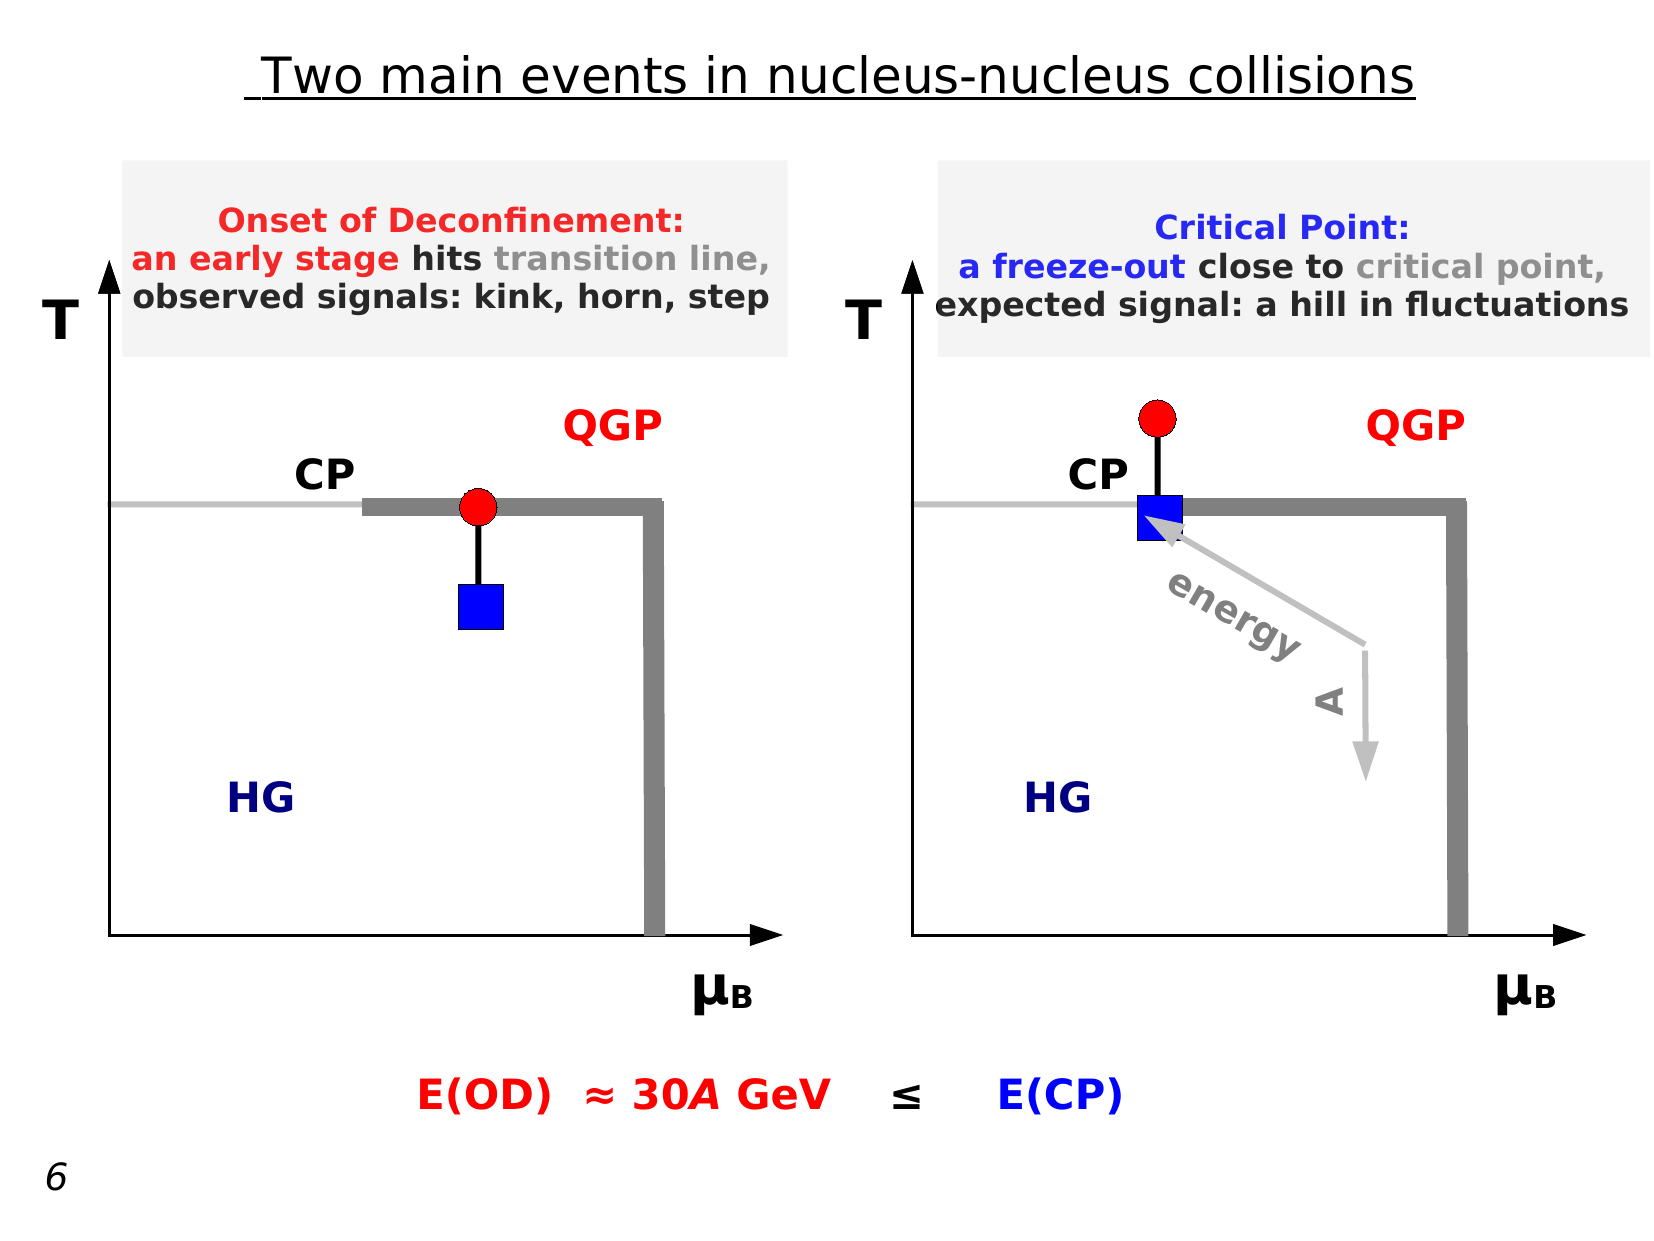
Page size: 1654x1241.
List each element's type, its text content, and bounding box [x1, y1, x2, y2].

text_box [459, 488, 498, 526]
text_box energy [1160, 558, 1311, 671]
text_box [122, 160, 788, 357]
text_box QGP [1365, 401, 1466, 451]
text_box HG [225, 773, 296, 823]
text_box QGP [562, 401, 663, 451]
text_box CP [294, 450, 356, 500]
text_box HG [1023, 773, 1093, 823]
text_box [1138, 399, 1177, 438]
text_box A [1308, 667, 1352, 717]
text_box µB [1493, 954, 1557, 1035]
text_box [1137, 495, 1183, 541]
text_box E(OD) ≈ 30A GeV ≤ E(CP) [416, 1070, 1139, 1120]
text_box Two main events in nucleus-nucleus collisions [244, 47, 1418, 115]
text_box T [42, 289, 80, 353]
text_box CP [1067, 450, 1129, 500]
text_box [937, 160, 1651, 357]
text_box T [845, 289, 883, 353]
text_box [458, 584, 504, 630]
text_box µB [690, 954, 754, 1035]
